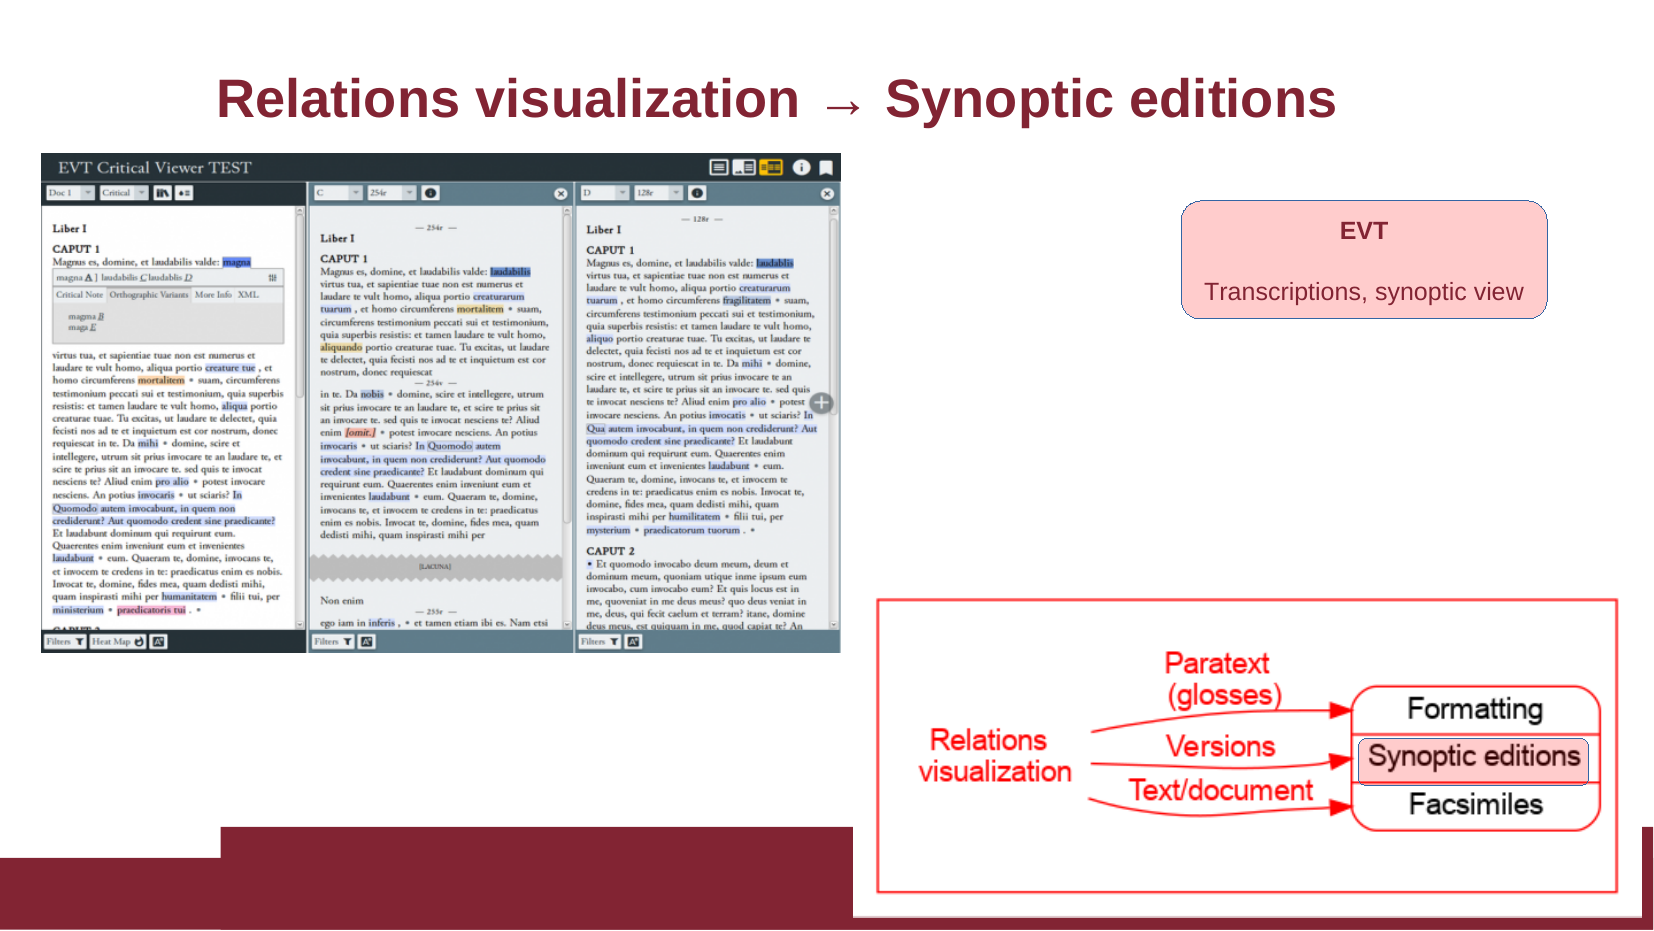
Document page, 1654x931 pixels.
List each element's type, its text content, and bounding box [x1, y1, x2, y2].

text_box [1358, 738, 1589, 786]
text_box EVT Transcriptions, synoptic view [1181, 200, 1548, 319]
picture [853, 575, 1642, 918]
title Relations visualization → Synoptic editions [201, 55, 1569, 142]
picture [41, 153, 841, 653]
